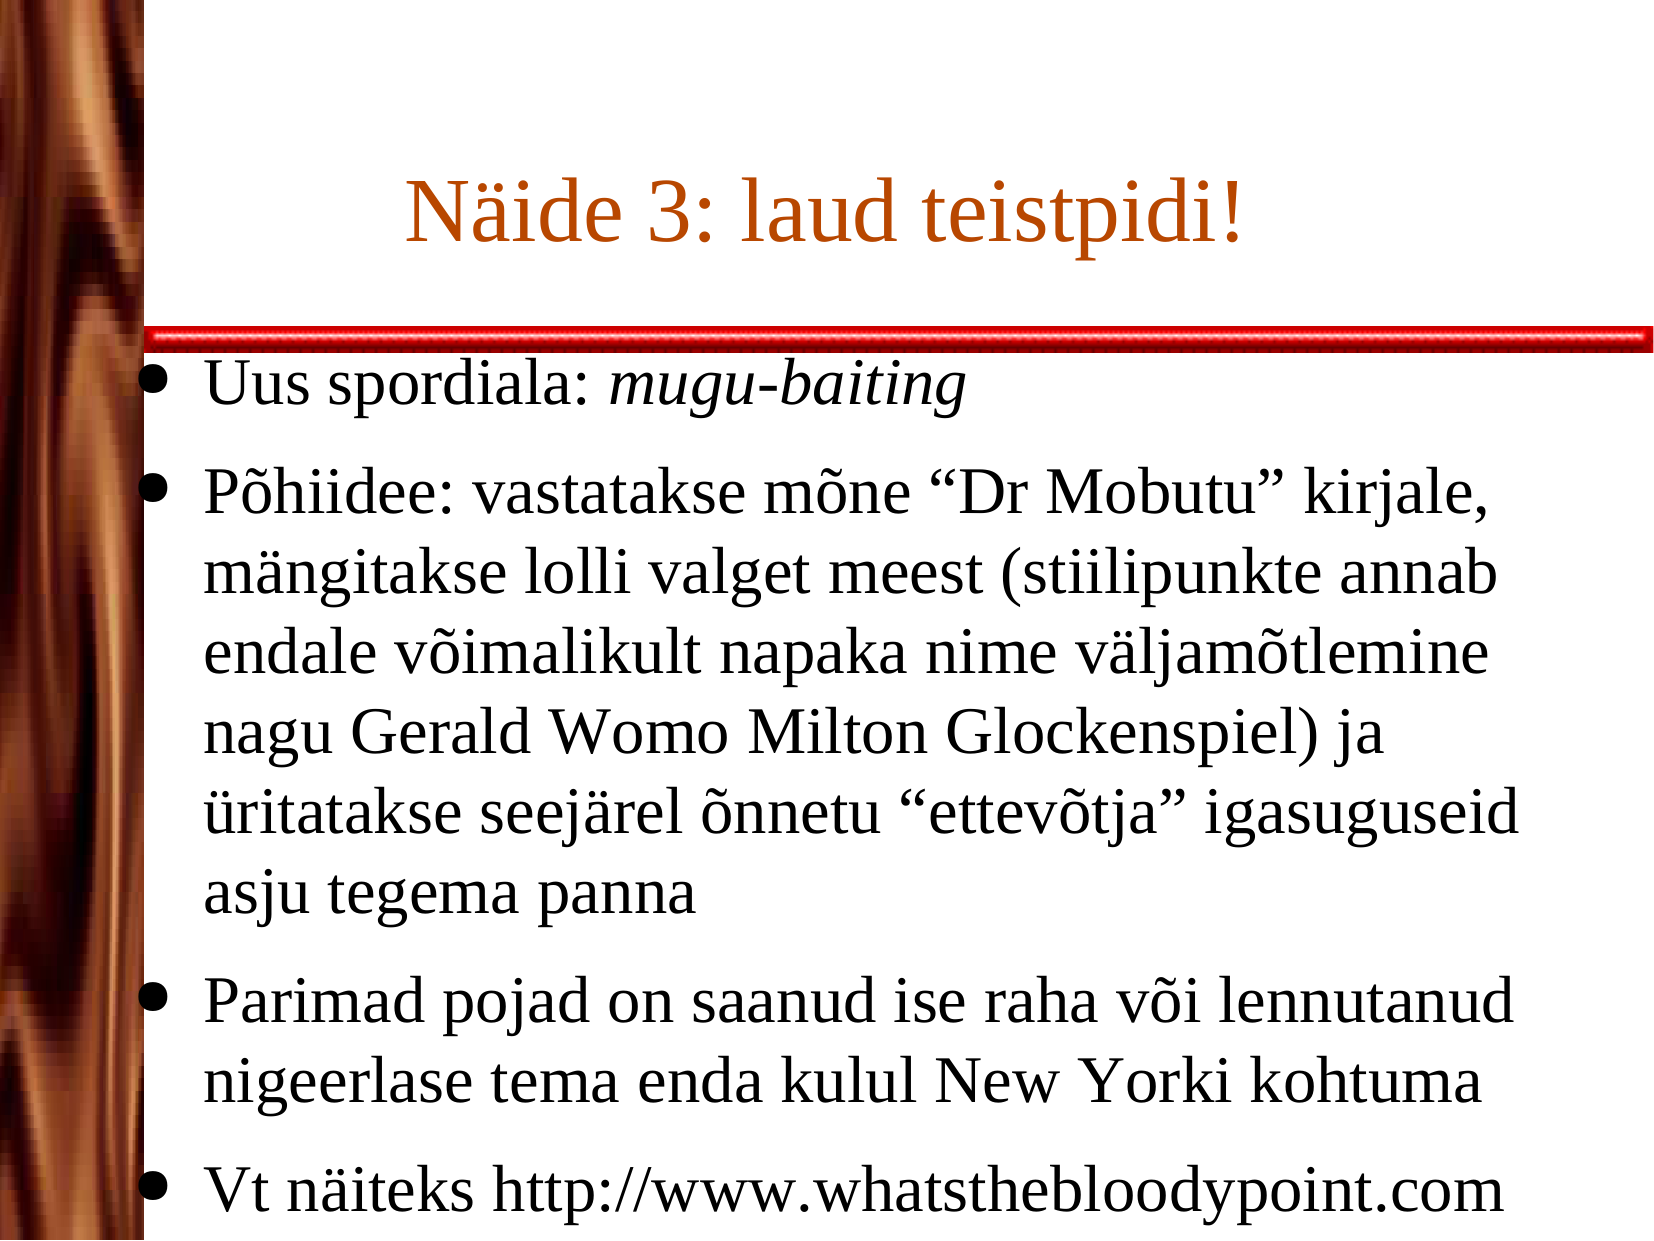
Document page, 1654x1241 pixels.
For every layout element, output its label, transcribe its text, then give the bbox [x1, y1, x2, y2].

title Näide 3: laud teistpidi! [121, 100, 1533, 312]
list Uus spordiala: mugu-baiting Põhiidee: vastatakse mõne “Dr Mobutu” kirjale, mängitakse lolli valget meest (stiilipunkte annab endale võimalikult napaka nime väljamõtlemine nagu Gerald Womo Milton Glockenspiel) ja üritatakse seejärel õnnetu “ettevõtja” igasuguseid asju tegema panna Parimad pojad on saanud ise raha või lennutanud nigeerlase tema enda kulul New Yorki kohtuma Vt näiteks http://www.whatsthebloodypoint.com [121, 338, 1533, 1220]
picture [0, 0, 1654, 1240]
